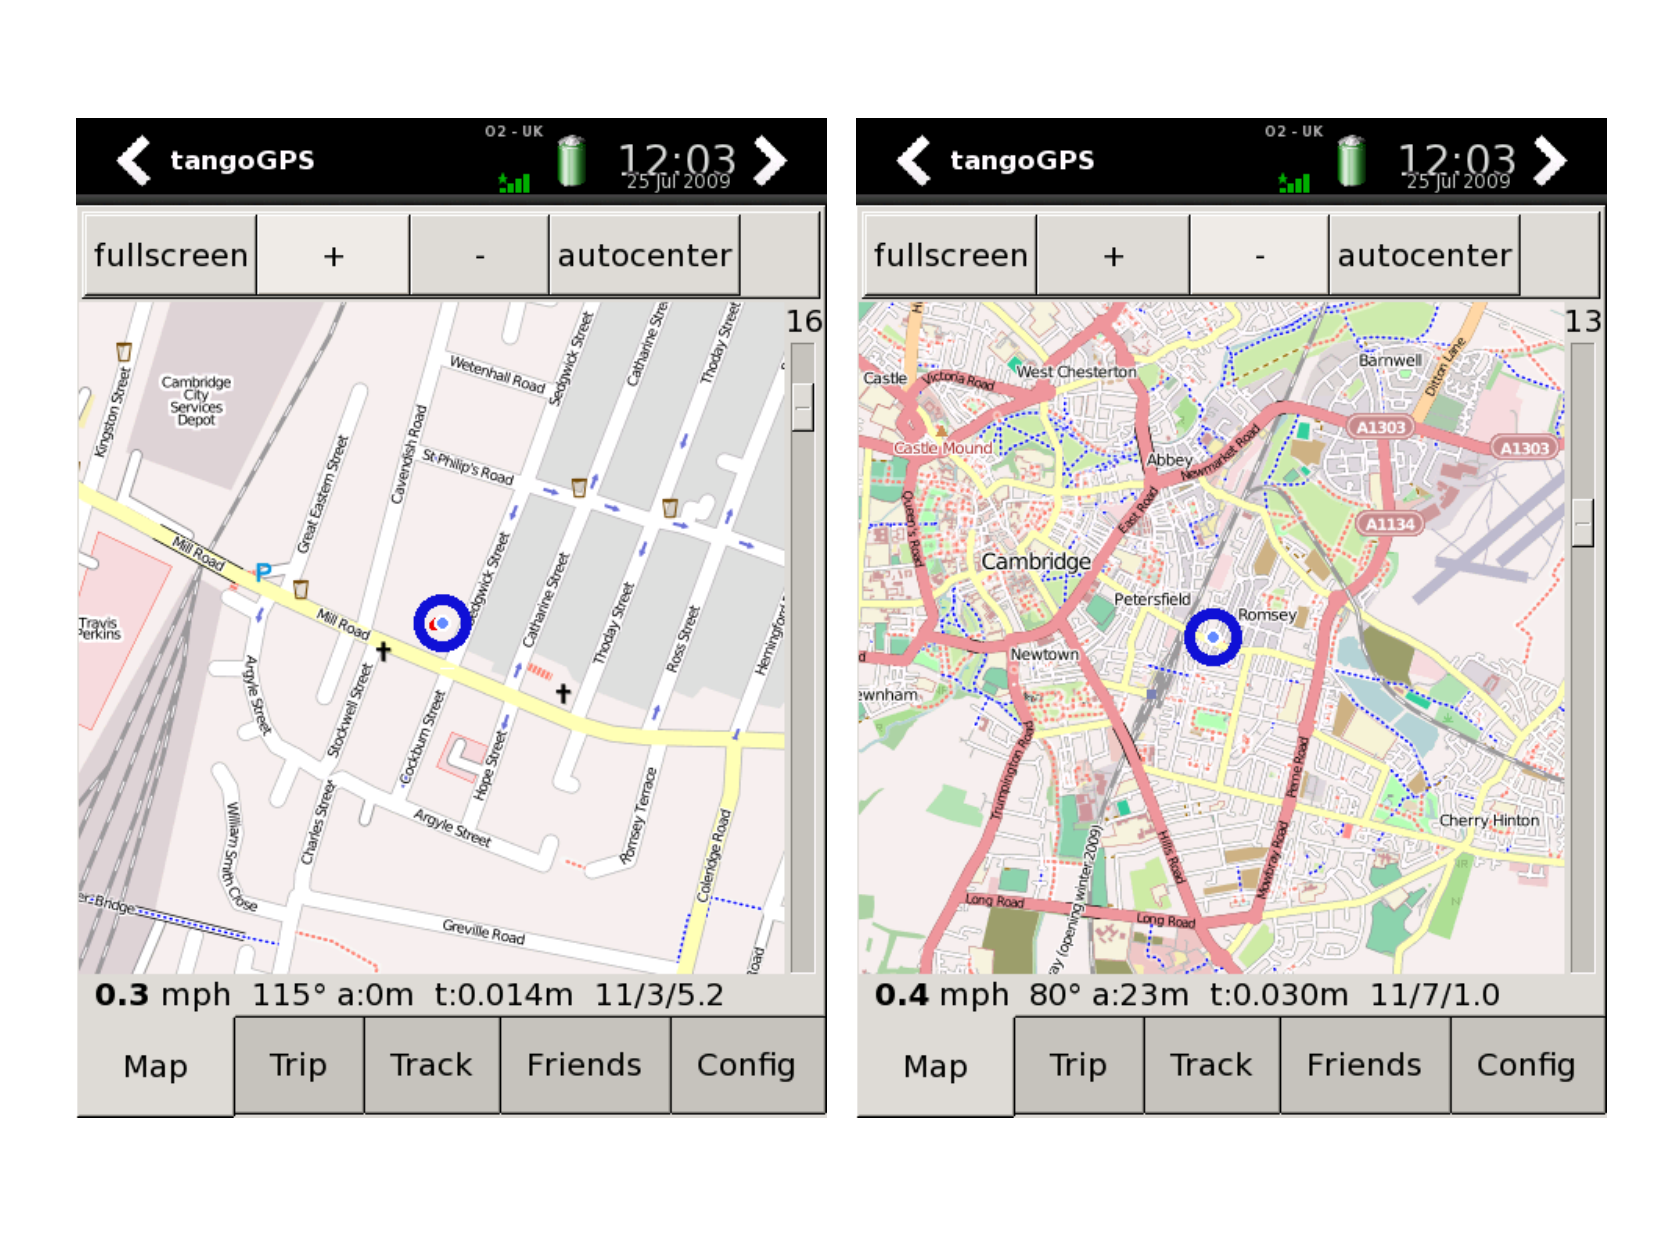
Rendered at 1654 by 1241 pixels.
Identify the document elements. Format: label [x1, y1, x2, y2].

picture [76, 118, 827, 1119]
picture [856, 118, 1607, 1119]
